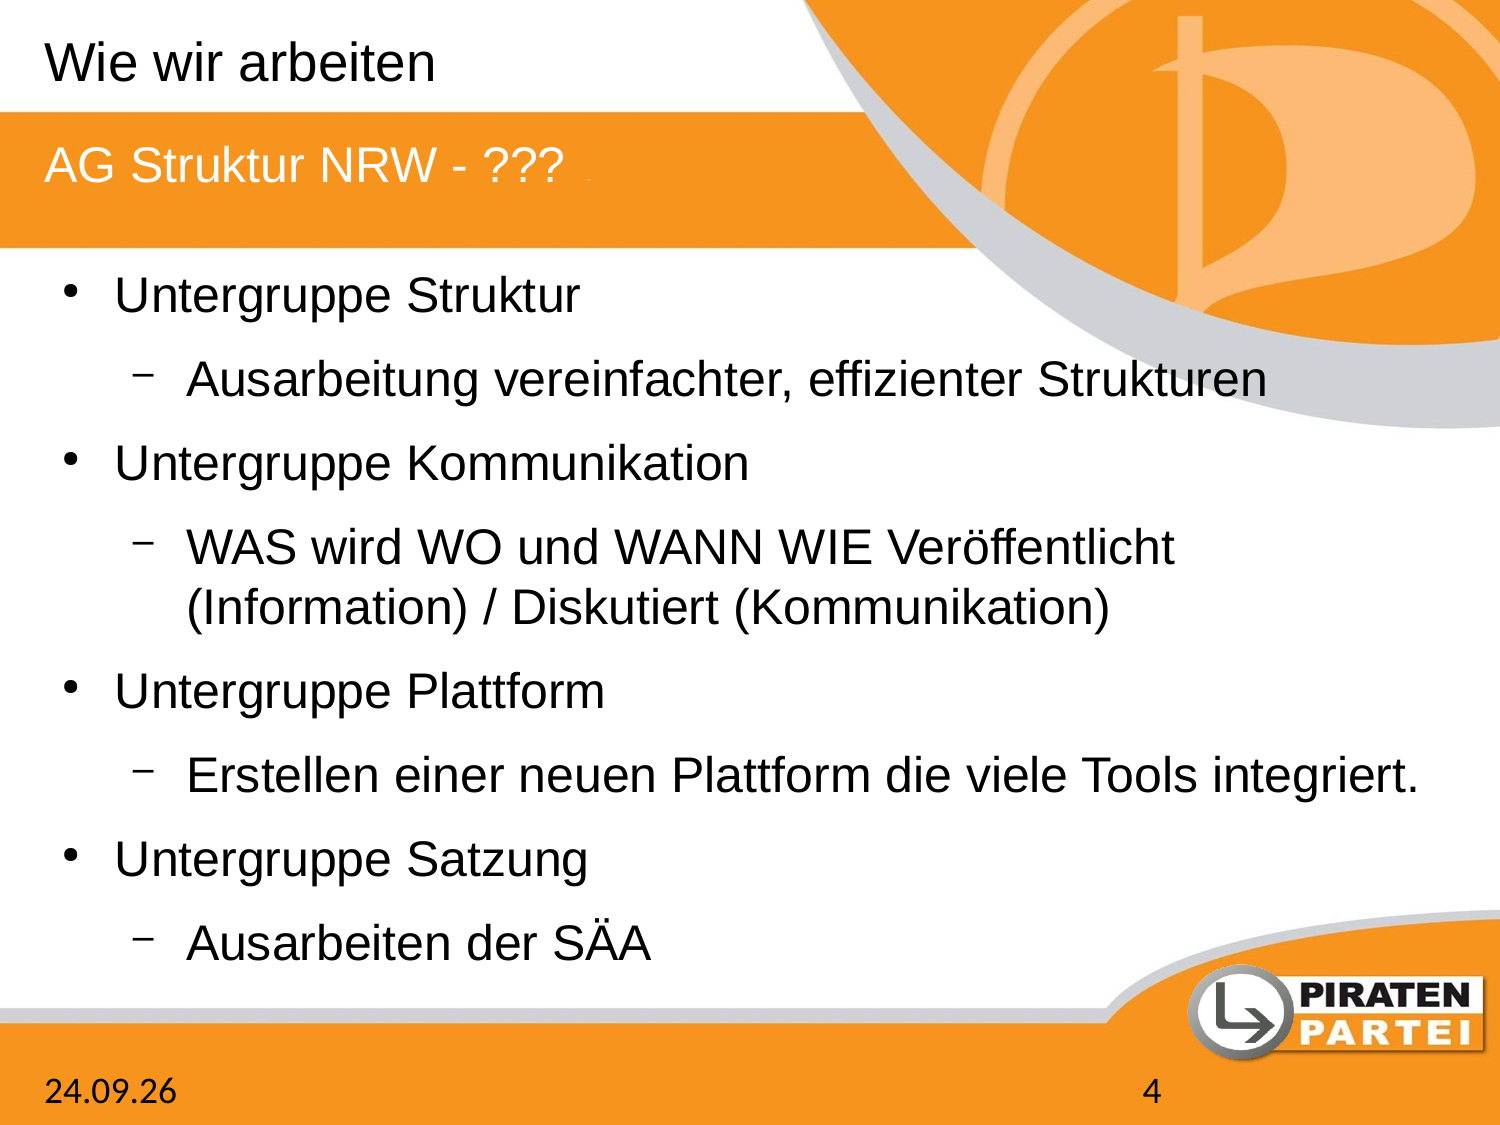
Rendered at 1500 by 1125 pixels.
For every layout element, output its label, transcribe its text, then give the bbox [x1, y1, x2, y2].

slide_number 01.04.14 [29, 1058, 389, 1103]
list Wie wir arbeiten [29, 19, 857, 102]
title AG Struktur NRW - ??? [29, 125, 857, 232]
picture [0, 0, 1500, 1125]
slide_number <Nummer> [1128, 1058, 1478, 1103]
list Untergruppe Struktur Ausarbeitung vereinfachter, effizienter Strukturen Untergruppe Kommunikation WAS wird WO und WANN WIE Veröffentlicht (Information) / Diskutiert (Kommunikation) Untergruppe Plattform Erstellen einer neuen Plattform die viele Tools integriert. Untergruppe Satzung Ausarbeiten der SÄA [29, 255, 1471, 1006]
